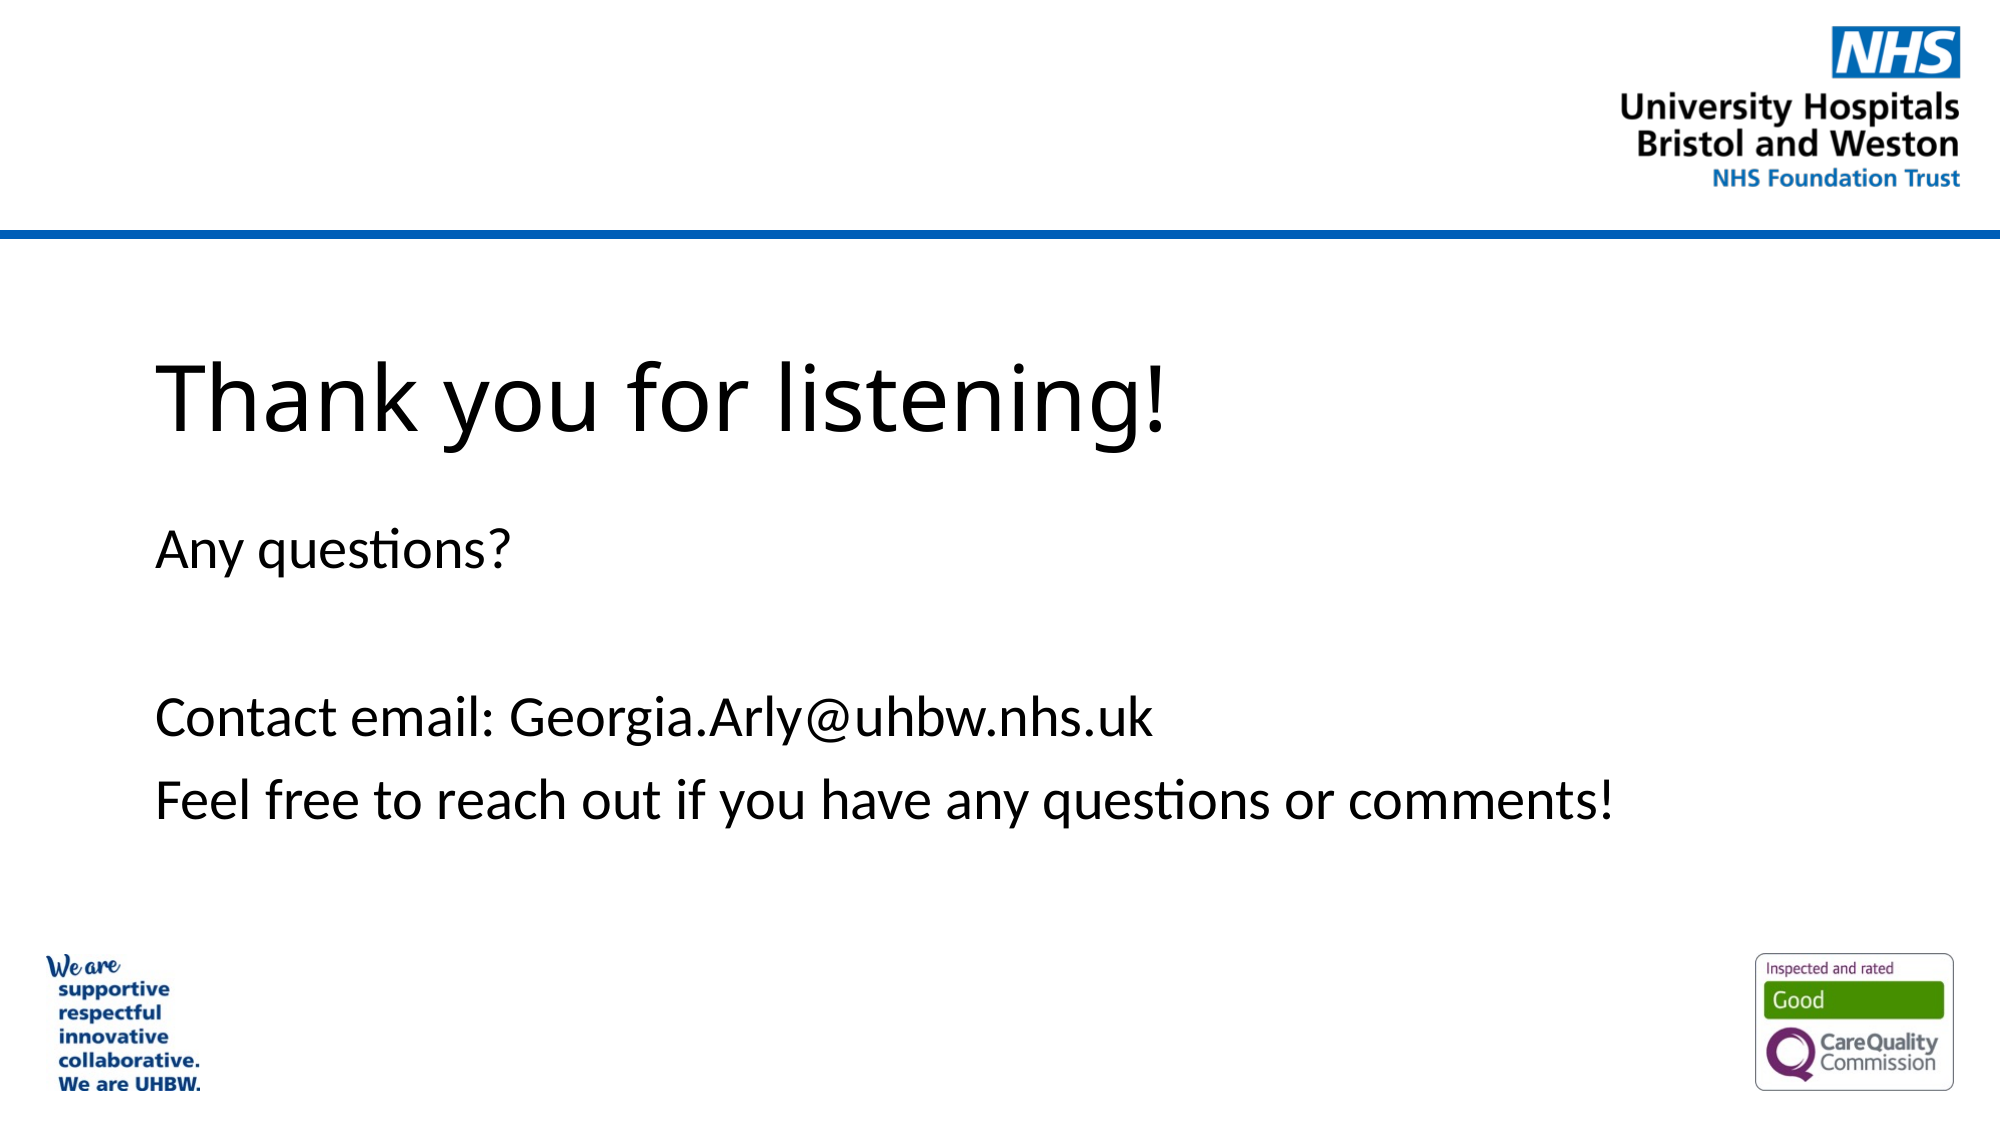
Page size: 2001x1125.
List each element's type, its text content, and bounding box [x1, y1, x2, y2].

title Thank you for listening! [140, 293, 1866, 510]
list Any questions? Contact email: Georgia.Arly@uhbw.nhs.uk Feel free to reach out if you have any questions or comments! [140, 510, 1866, 859]
